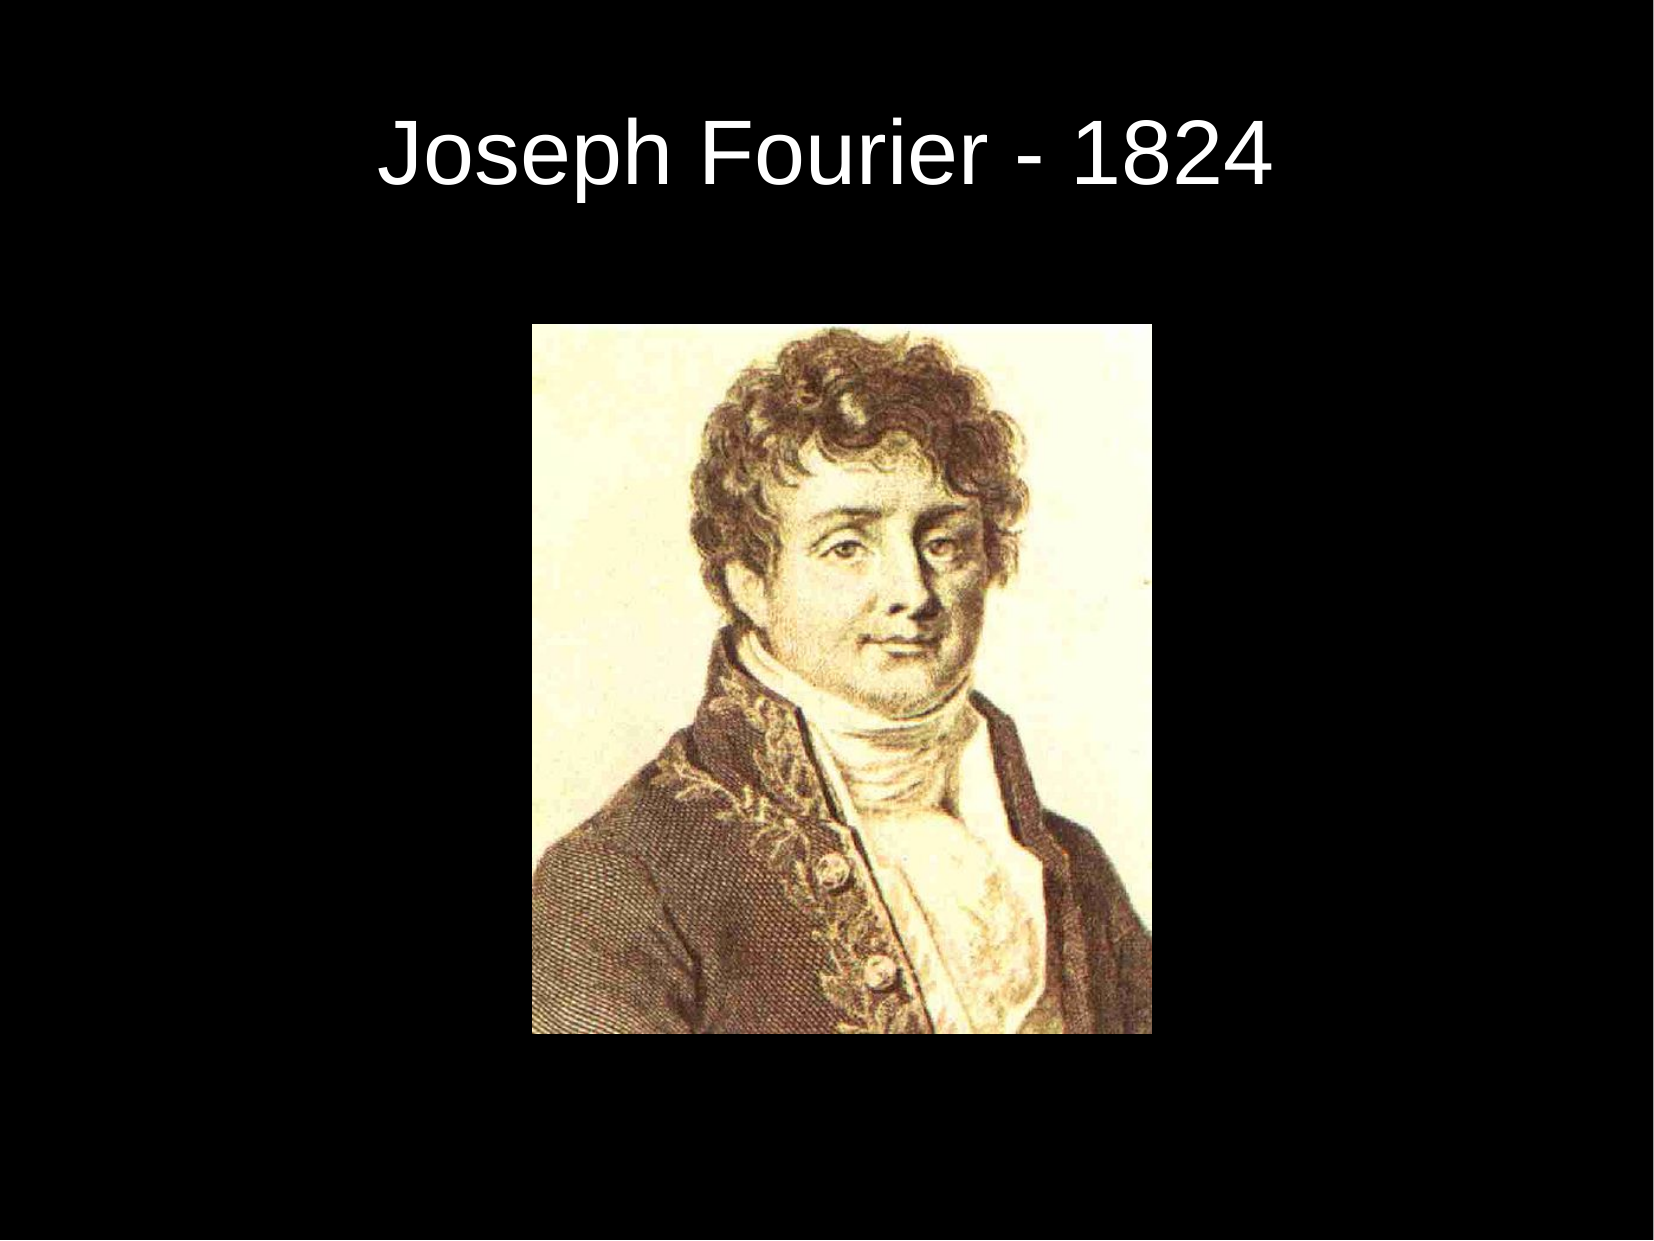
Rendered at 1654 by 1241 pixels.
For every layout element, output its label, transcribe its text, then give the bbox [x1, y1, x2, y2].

picture [532, 324, 1152, 1034]
title Joseph Fourier - 1824 [82, 49, 1571, 257]
